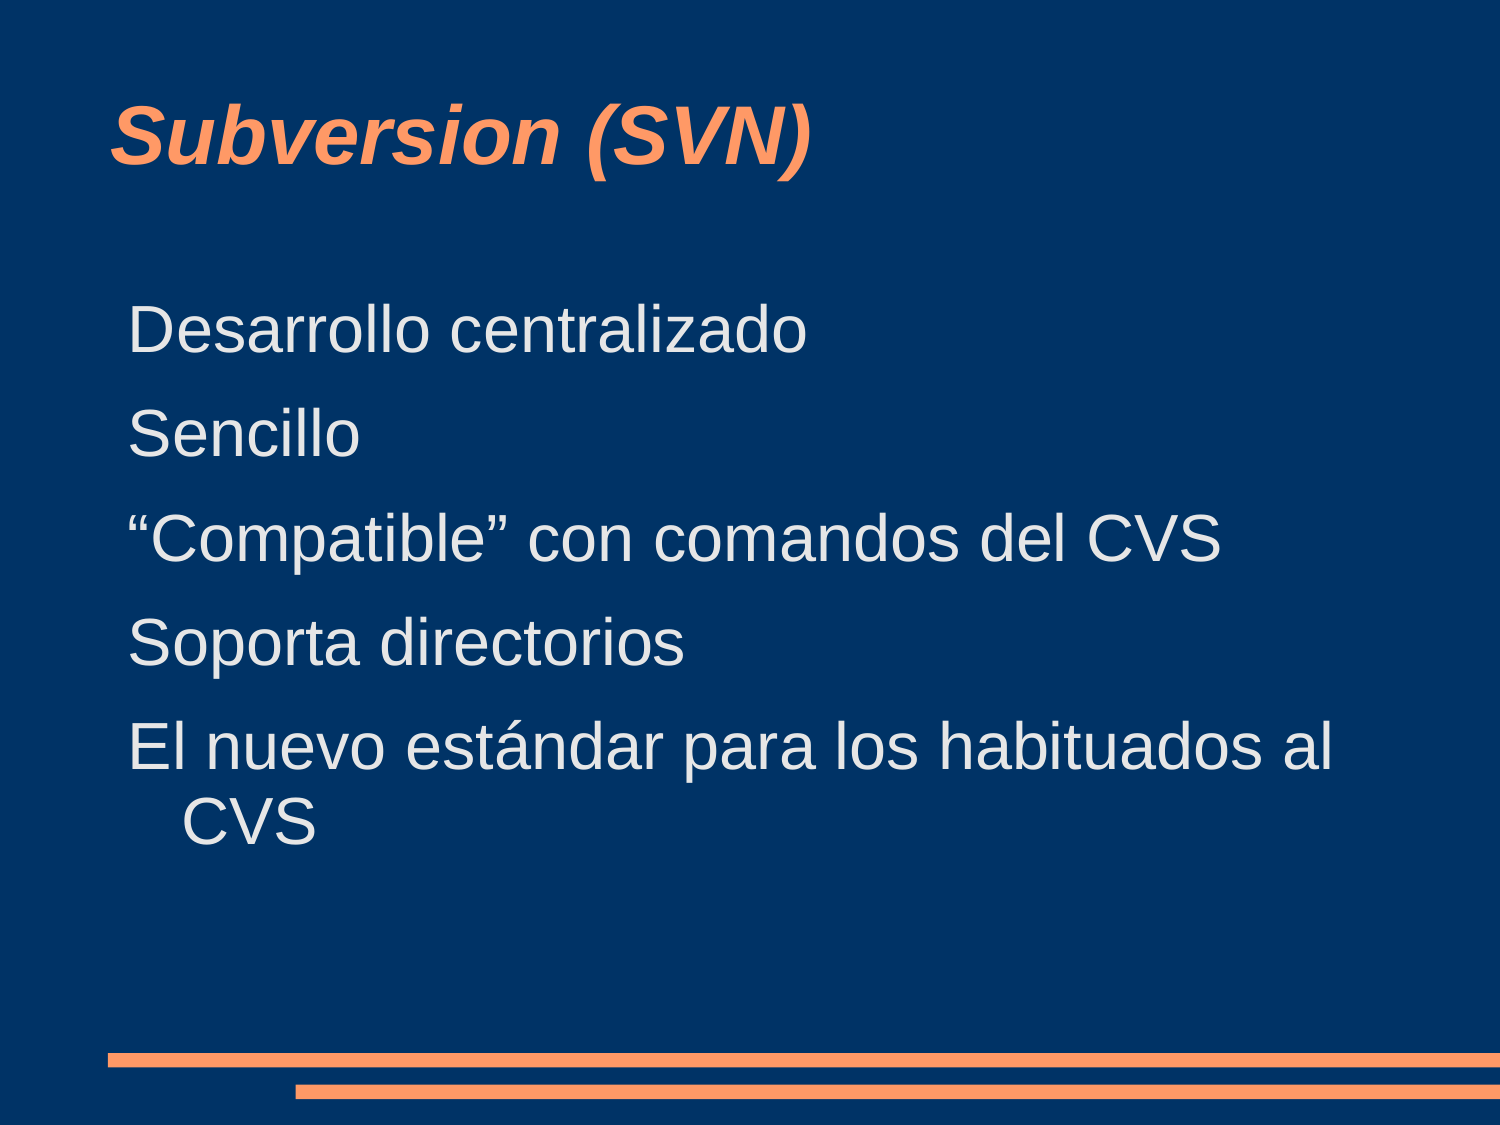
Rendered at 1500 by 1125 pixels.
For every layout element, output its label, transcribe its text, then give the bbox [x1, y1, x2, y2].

list Desarrollo centralizado Sencillo “Compatible” con comandos del CVS Soporta directorios El nuevo estándar para los habituados al CVS [110, 292, 1416, 1027]
title Subversion (SVN) [110, 41, 1392, 230]
